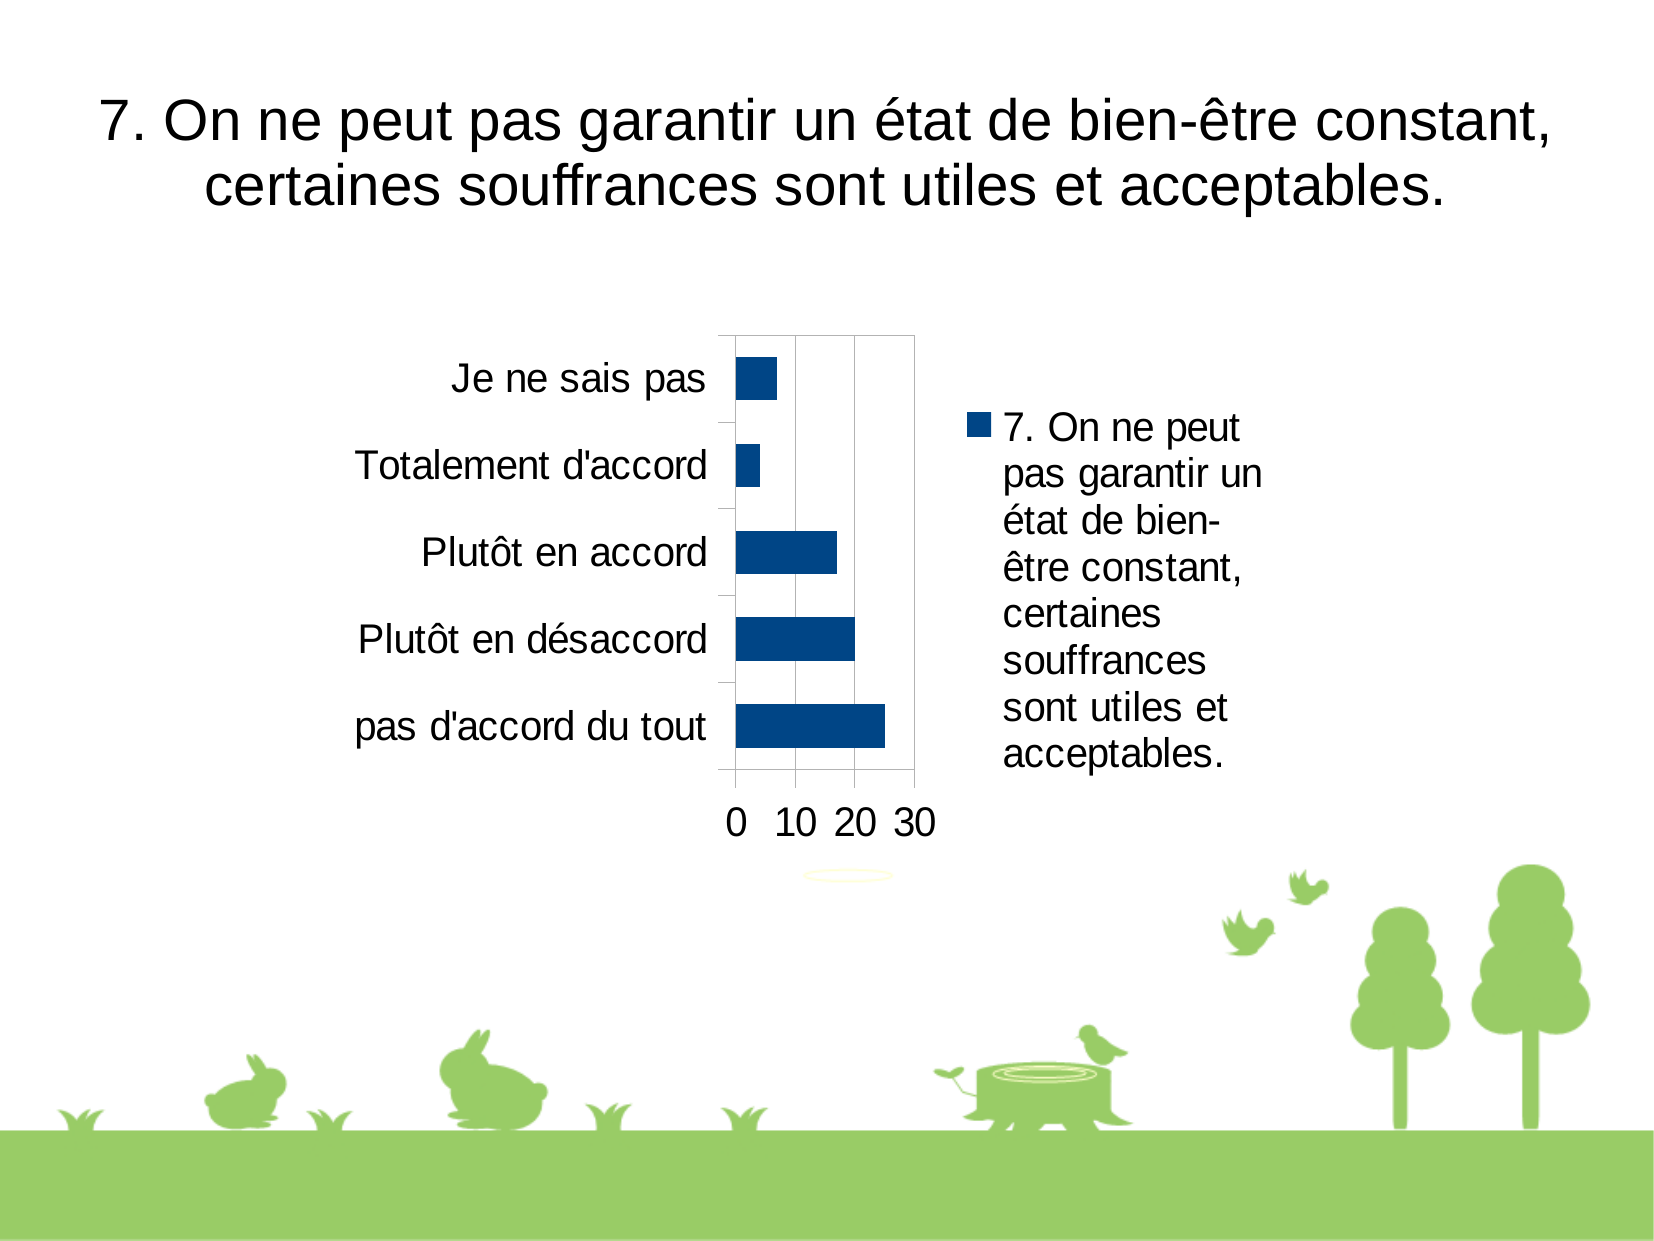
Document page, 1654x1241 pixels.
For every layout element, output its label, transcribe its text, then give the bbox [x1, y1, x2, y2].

picture [0, 0, 1654, 1241]
title 7. On ne peut pas garantir un état de bien-être constant, certaines souffrances sont utiles et acceptables. [82, 49, 1571, 257]
chart [354, 324, 1300, 857]
